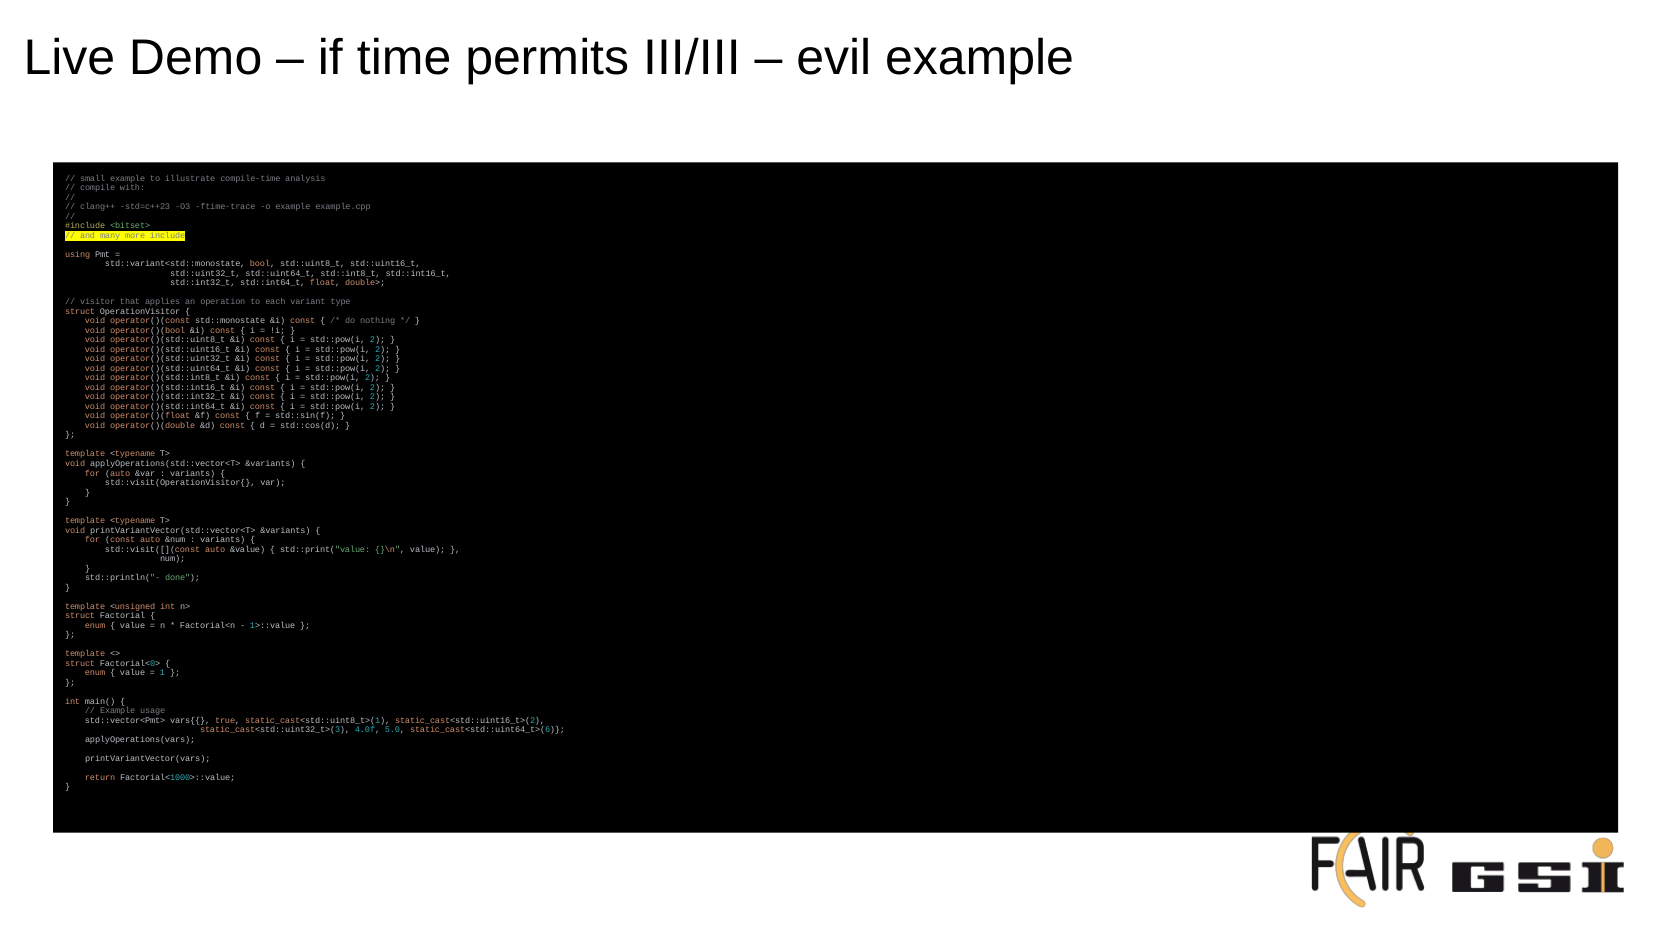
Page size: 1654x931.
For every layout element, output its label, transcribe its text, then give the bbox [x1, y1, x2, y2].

list // small example to illustrate compile-time analysis // compile with: // // clang++ -std=c++23 -O3 -ftime-trace -o example example.cpp // #include <bitset> // and many more include using Pmt = std::variant<std::monostate, bool, std::uint8_t, std::uint16_t, std::uint32_t, std::uint64_t, std::int8_t, std::int16_t, std::int32_t, std::int64_t, float, double>; // visitor that applies an operation to each variant type struct OperationVisitor { void operator()(const std::monostate &i) const { /* do nothing */ } void operator()(bool &i) const { i = !i; } void operator()(std::uint8_t &i) const { i = std::pow(i, 2); } void operator()(std::uint16_t &i) const { i = std::pow(i, 2); } void operator()(std::uint32_t &i) const { i = std::pow(i, 2); } void operator()(std::uint64_t &i) const { i = std::pow(i, 2); } void operator()(std::int8_t &i) const { i = std::pow(i, 2); } void operator()(std::int16_t &i) const { i = std::pow(i, 2); } void operator()(std::int32_t &i) const { i = std::pow(i, 2); } void operator()(std::int64_t &i) const { i = std::pow(i, 2); } void operator()(float &f) const { f = std::sin(f); } void operator()(double &d) const { d = std::cos(d); } }; template <typename T> void applyOperations(std::vector<T> &variants) { for (auto &var : variants) { std::visit(OperationVisitor{}, var); } } template <typename T> void printVariantVector(std::vector<T> &variants) { for (const auto &num : variants) { std::visit([](const auto &value) { std::print("value: {}\n", value); }, num); } std::println("- done"); } template <unsigned int n> struct Factorial { enum { value = n * Factorial<n - 1>::value }; }; template <> struct Factorial<0> { enum { value = 1 }; }; int main() { // Example usage std::vector<Pmt> vars{{}, true, static_cast<std::uint8_t>(1), static_cast<std::uint16_t>(2), static_cast<std::uint32_t>(3), 4.0f, 5.0, static_cast<std::uint64_t>(6)}; applyOperations(vars); printVariantVector(vars); return Factorial<1000>::value; } [53, 162, 1619, 833]
picture [1451, 836, 1626, 895]
title Live Demo – if time permits III/III – evil example [23, 29, 1638, 119]
picture [1311, 833, 1426, 910]
